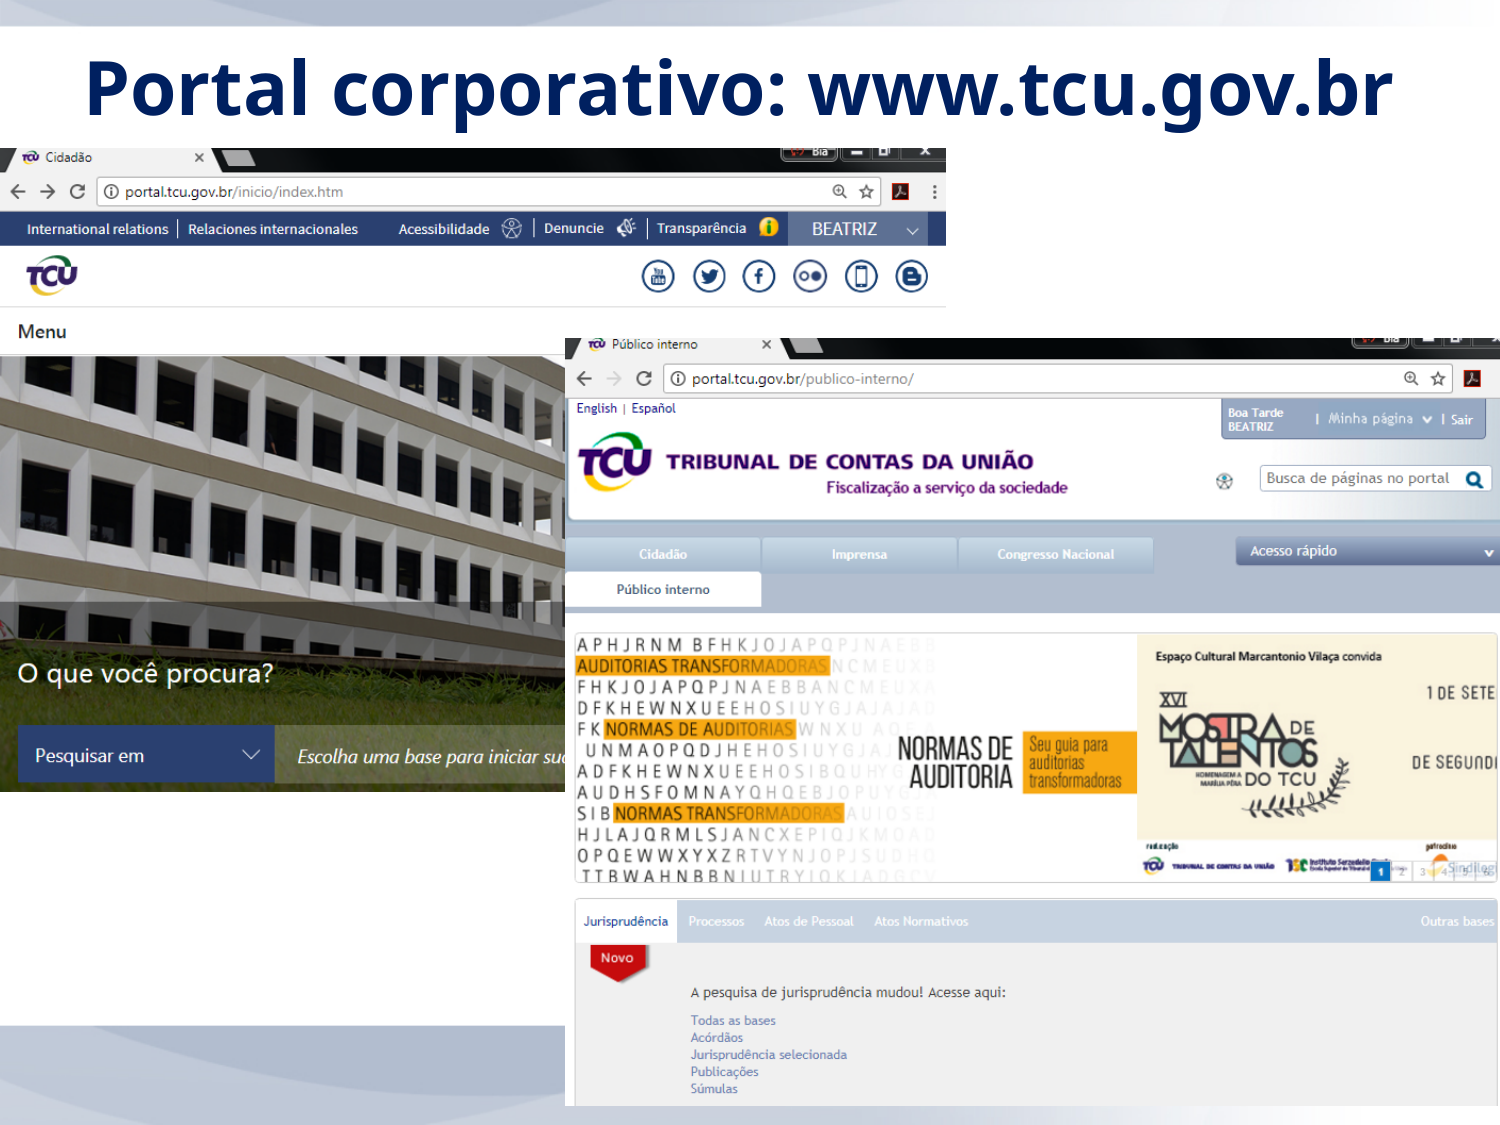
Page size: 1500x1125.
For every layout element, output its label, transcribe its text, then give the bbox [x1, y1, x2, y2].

picture [0, 0, 1500, 1125]
title Portal corporativo: www.tcu.gov.br [64, 21, 1415, 149]
